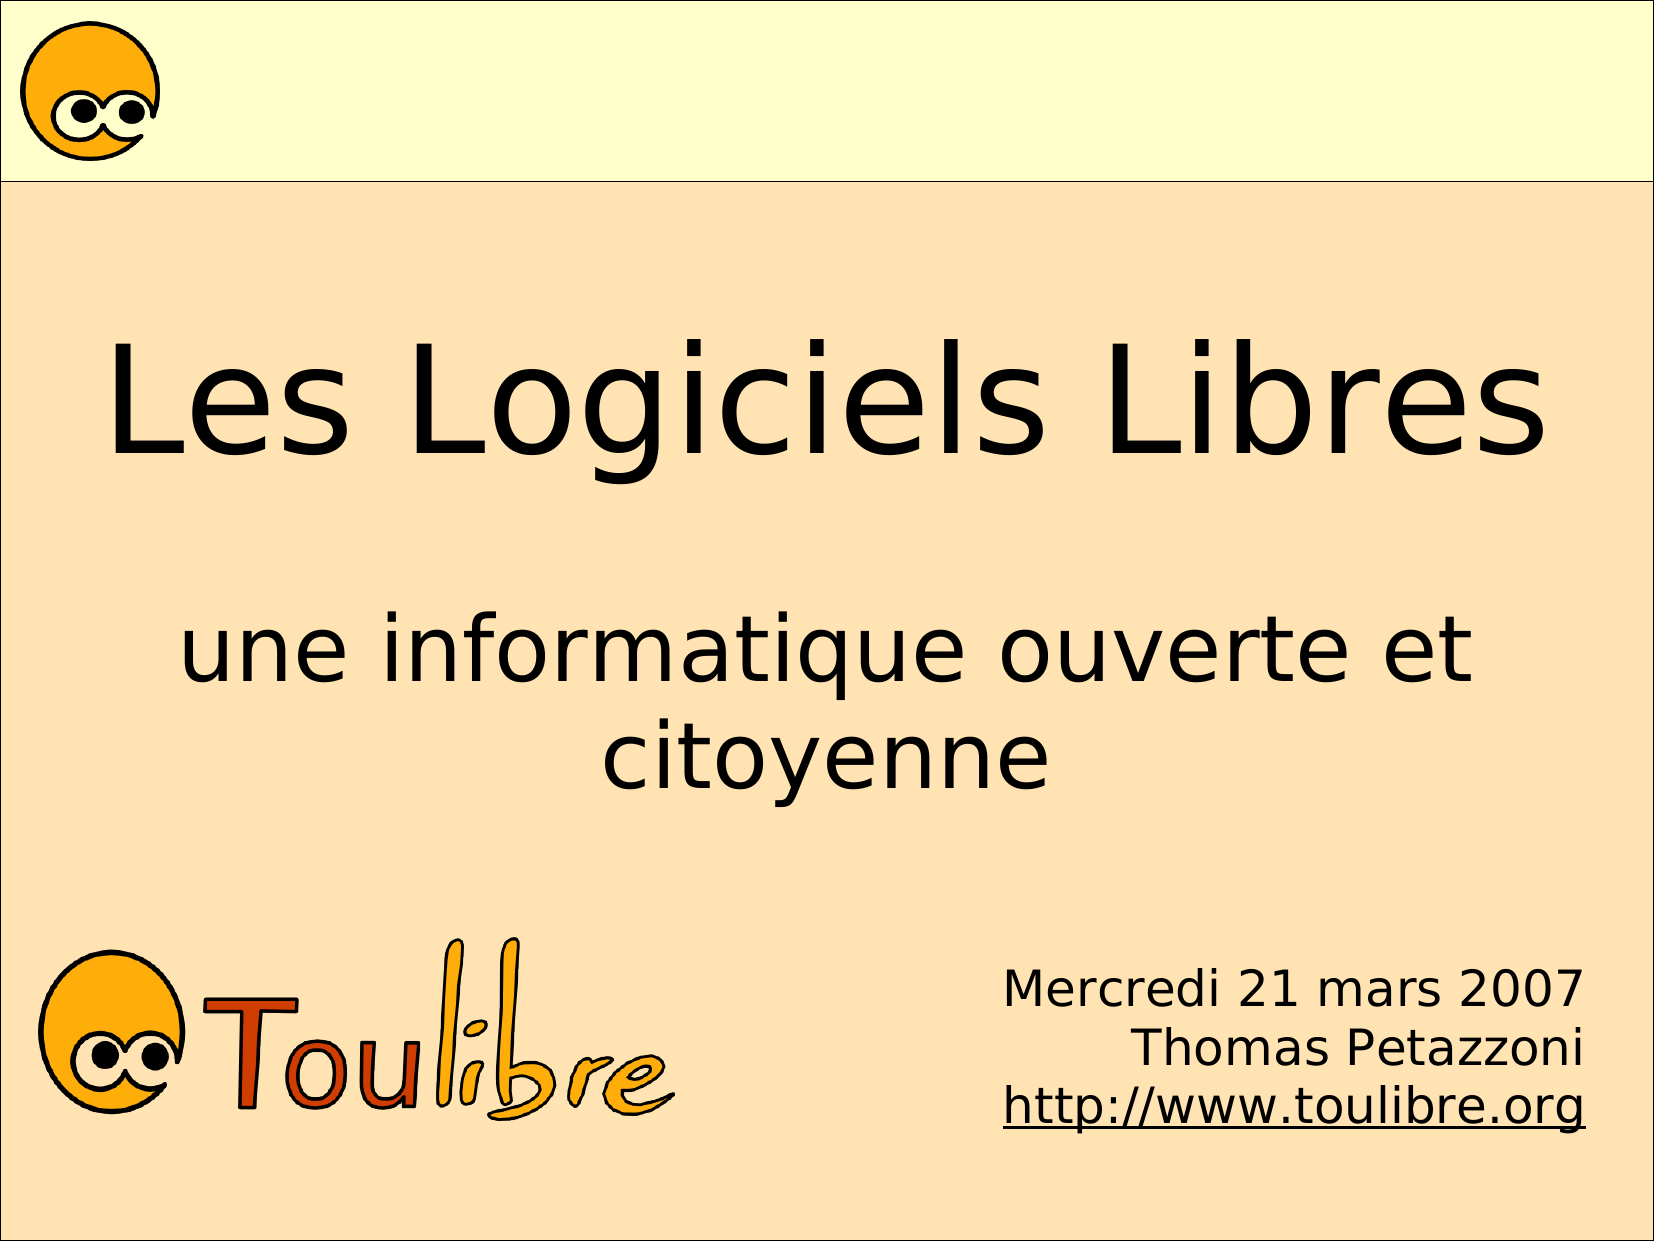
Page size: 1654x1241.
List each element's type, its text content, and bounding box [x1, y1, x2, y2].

picture [20, 21, 160, 161]
picture [38, 937, 675, 1121]
text_box Les Logiciels Libres une informatique ouverte et citoyenne [0, 306, 1654, 818]
text_box Mercredi 21 mars 2007 Thomas Petazzoni http://www.toulibre.org [61, 952, 1601, 1143]
